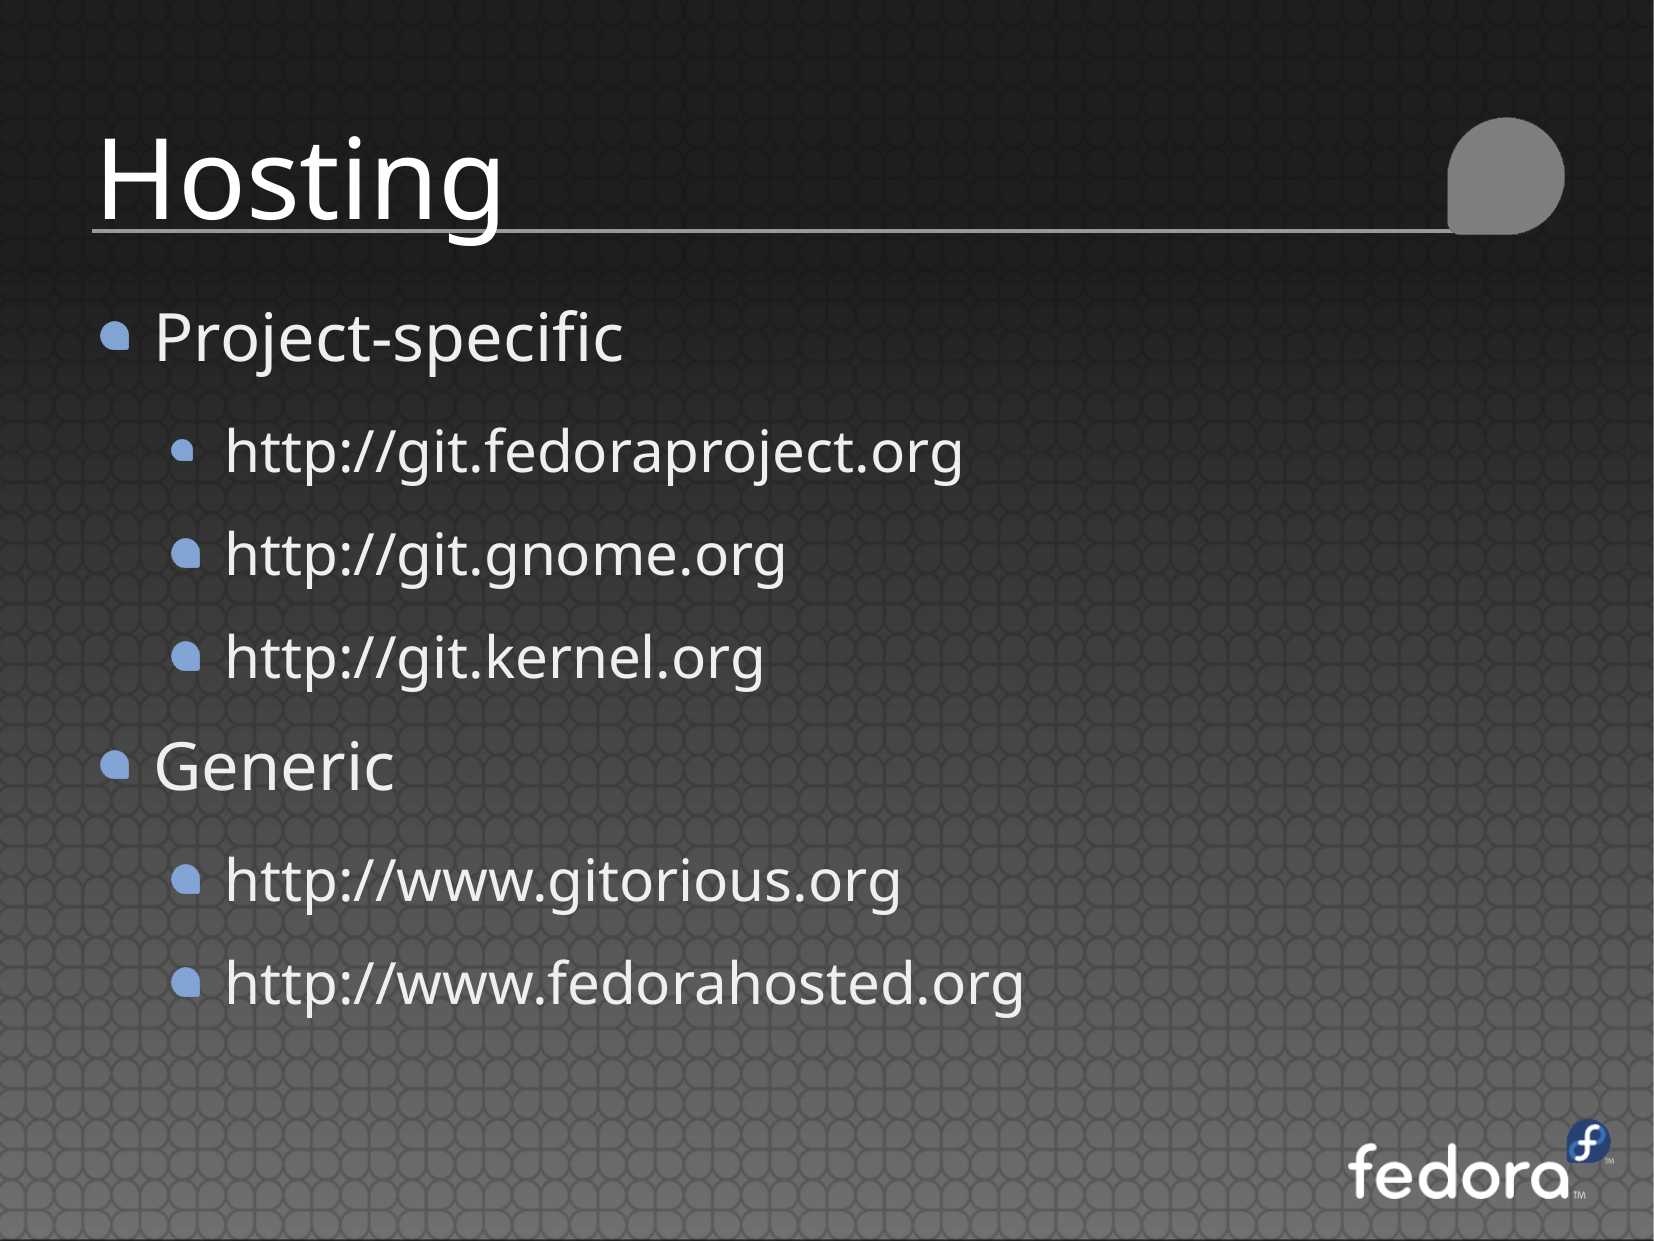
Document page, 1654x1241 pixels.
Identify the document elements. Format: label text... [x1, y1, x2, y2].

title Hosting [94, 100, 1426, 251]
list Project-specific http://git.fedoraproject.org http://git.gnome.org http://git.kernel.org Generic http://www.gitorious.org http://www.fedorahosted.org [82, 290, 1571, 1094]
picture [0, 0, 1654, 1241]
